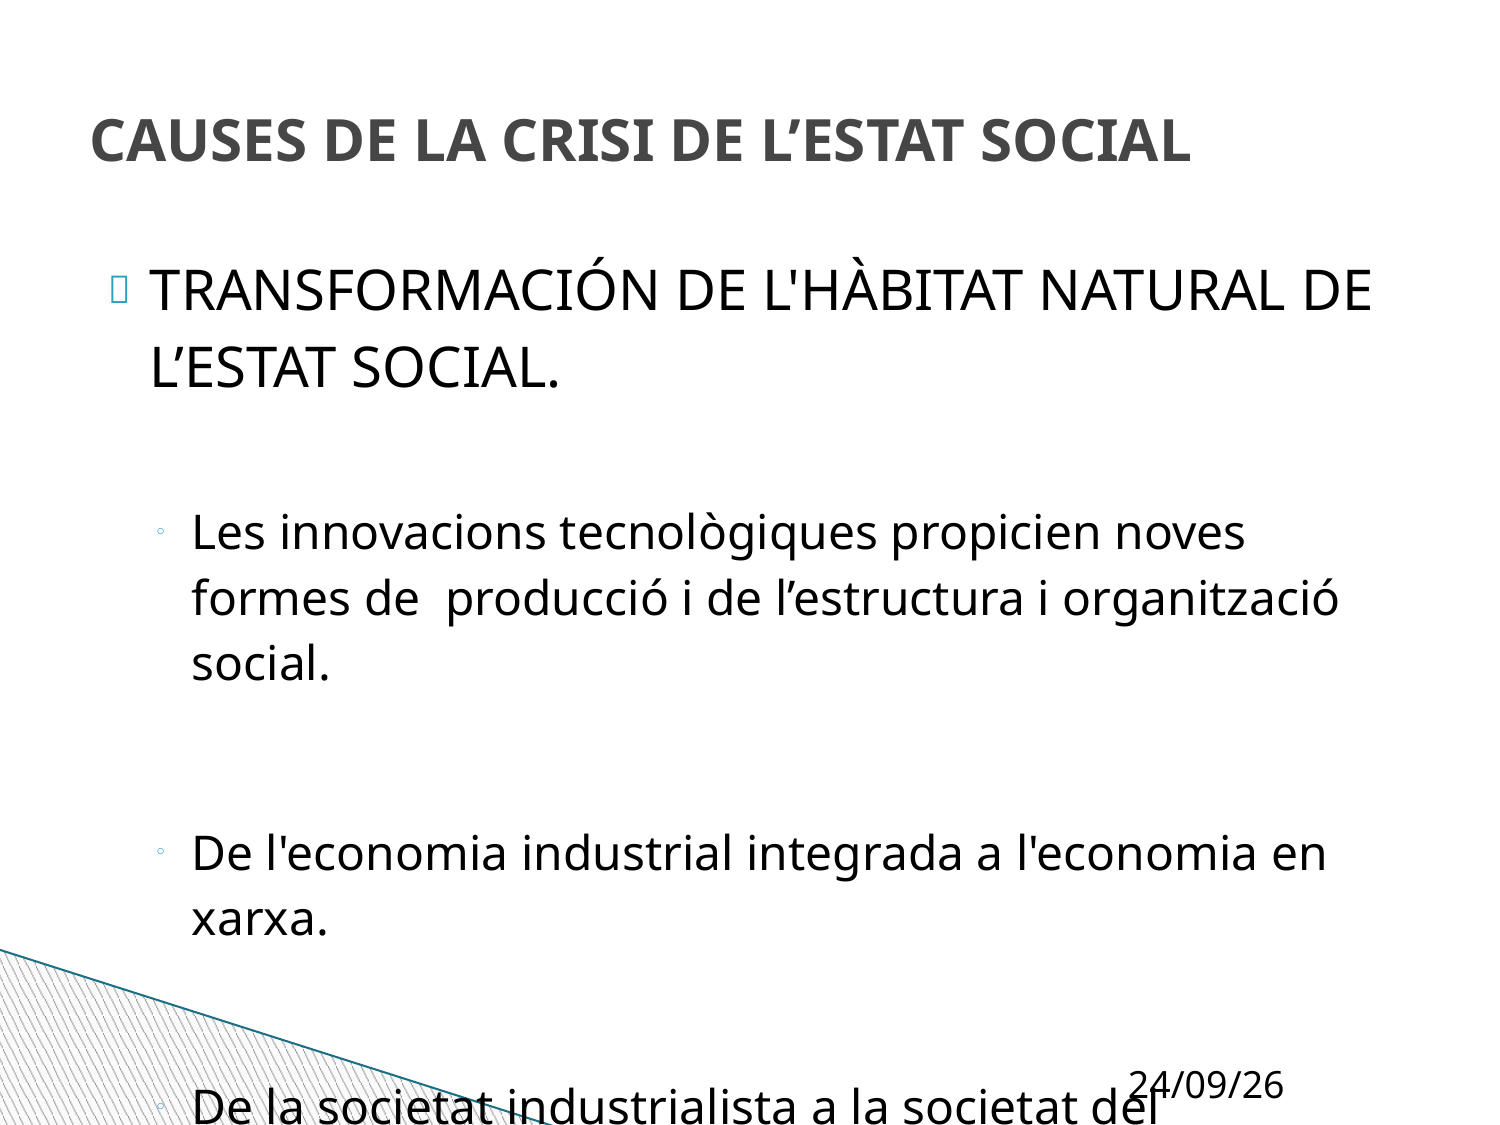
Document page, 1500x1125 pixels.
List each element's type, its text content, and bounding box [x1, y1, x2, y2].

picture [456, 1111, 468, 1121]
title CAUSES DE LA CRISI DE L’ESTAT SOCIAL [75, 45, 1425, 233]
picture [0, 952, 543, 1125]
list TRANSFORMACIÓN DE L'HÀBITAT NATURAL DE L’ESTAT SOCIAL. Les innovacions tecnològiques propicien noves formes de producció i de l’estructura i organització social. De l'economia industrial integrada a l'economia en xarxa. De la societat industrialista a la societat del coneixement. Expansió de l’espai territorial : de l’espai local al global. Compressió de l’espai temporal : dels temps agrícoles i industrials als temps digitals. [75, 243, 1425, 986]
